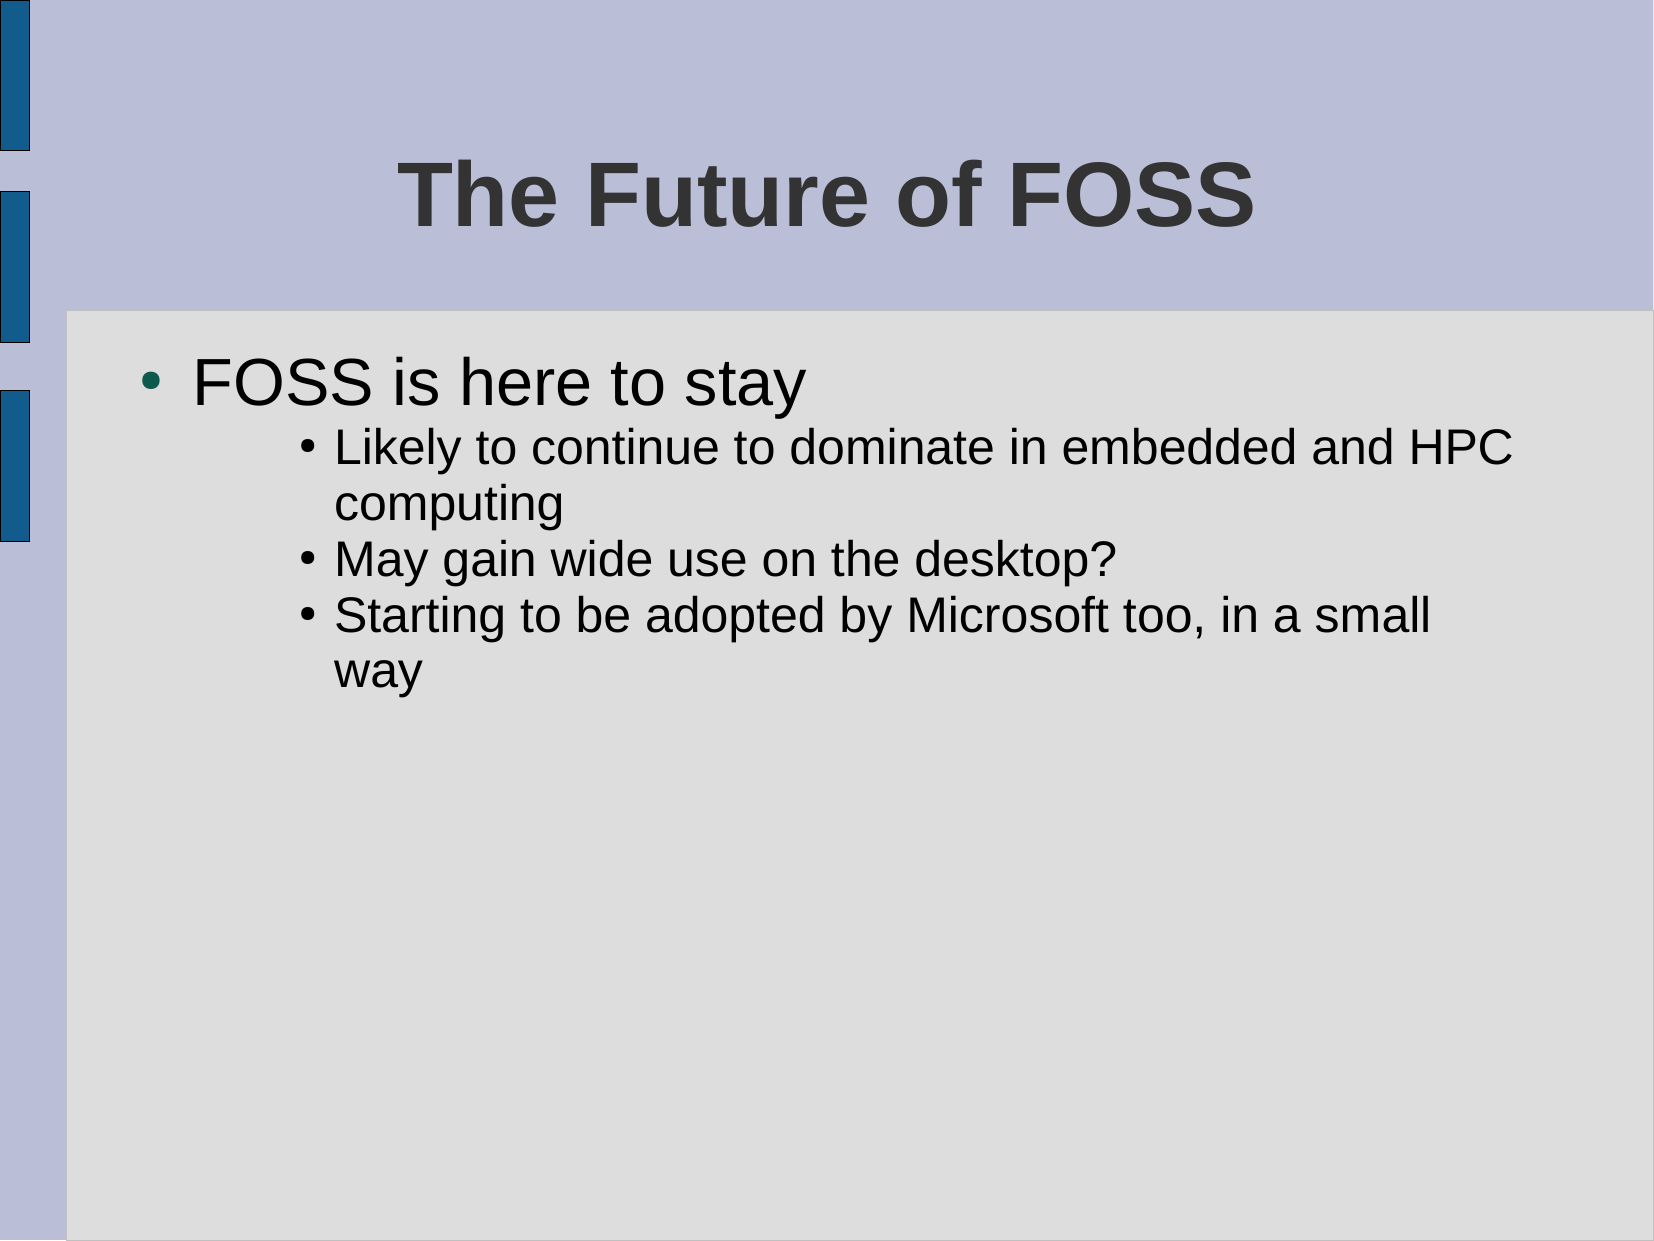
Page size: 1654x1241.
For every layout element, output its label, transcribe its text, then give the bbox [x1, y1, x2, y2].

title The Future of FOSS [121, 98, 1534, 291]
list FOSS is here to stay Likely to continue to dominate in embedded and HPC computing May gain wide use on the desktop? Starting to be adopted by Microsoft too, in a small way [121, 344, 1534, 1112]
